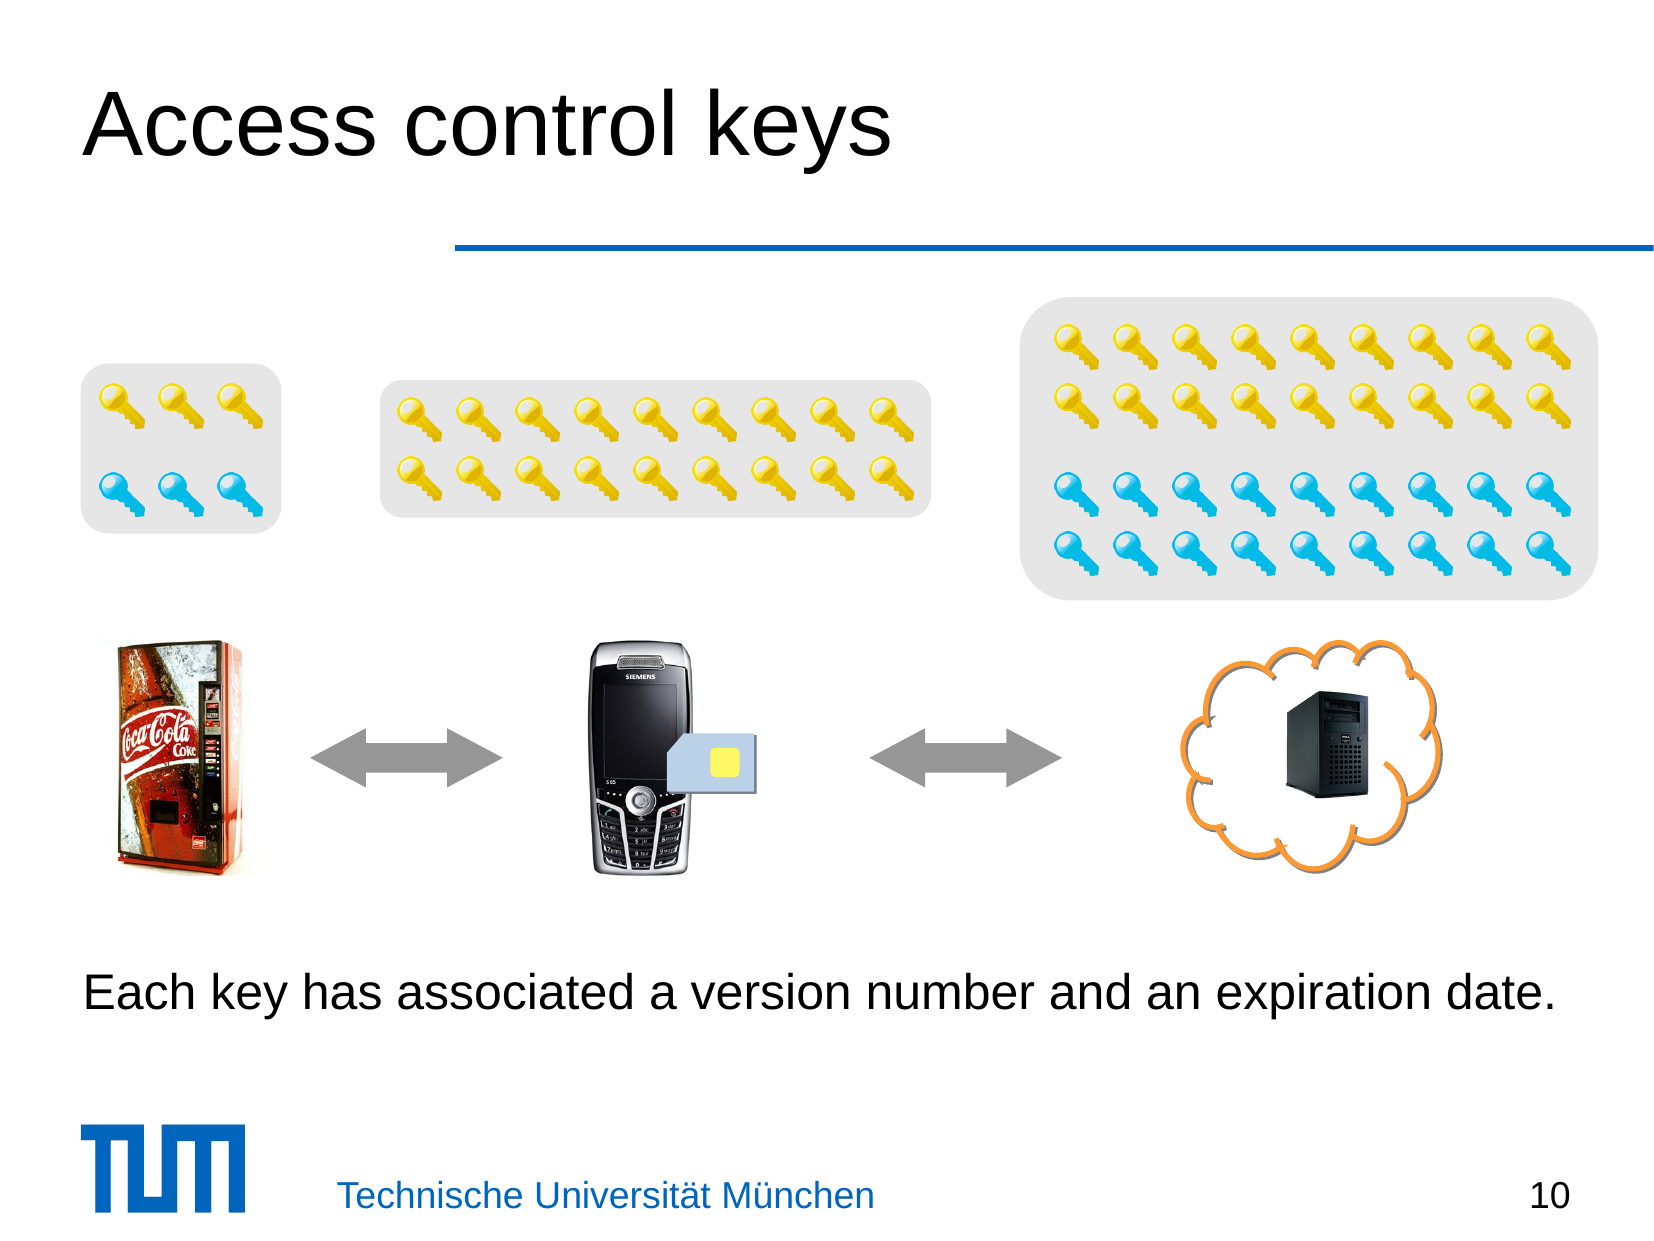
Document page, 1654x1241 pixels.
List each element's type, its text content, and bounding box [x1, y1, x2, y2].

picture [177, 472, 204, 510]
picture [1427, 531, 1453, 569]
picture [1293, 534, 1314, 555]
picture [1526, 383, 1571, 429]
picture [1113, 324, 1158, 370]
picture [1290, 491, 1335, 517]
picture [1545, 472, 1571, 510]
picture [1467, 531, 1476, 541]
picture [1054, 324, 1099, 370]
picture [1172, 550, 1217, 576]
picture [1467, 383, 1512, 429]
picture [217, 472, 227, 482]
picture [1545, 531, 1571, 569]
picture [751, 397, 796, 442]
picture [1368, 531, 1394, 569]
picture [1073, 472, 1099, 510]
picture [1054, 550, 1099, 576]
picture [456, 456, 501, 501]
picture [1054, 531, 1063, 541]
picture [1231, 324, 1276, 370]
picture [1408, 472, 1417, 482]
picture [1526, 531, 1535, 541]
picture [1411, 475, 1432, 496]
picture [1250, 531, 1276, 569]
picture [633, 397, 678, 442]
picture [869, 397, 914, 442]
picture [1467, 491, 1512, 517]
picture [1470, 534, 1491, 555]
picture [1172, 383, 1217, 429]
text_box [80, 363, 282, 534]
picture [1113, 383, 1158, 429]
picture [1172, 491, 1217, 517]
picture [1529, 475, 1550, 496]
picture [80, 1124, 245, 1213]
picture [1526, 491, 1571, 517]
picture [1467, 472, 1476, 482]
picture [574, 397, 619, 442]
picture [1175, 534, 1196, 555]
picture [217, 491, 263, 517]
picture [1408, 324, 1453, 370]
picture [1113, 491, 1158, 517]
picture [1073, 531, 1099, 569]
picture [1349, 491, 1394, 517]
picture [556, 639, 722, 876]
picture [1408, 383, 1453, 429]
picture [1057, 475, 1078, 496]
picture [161, 475, 182, 496]
picture [1113, 472, 1122, 482]
picture [1526, 550, 1571, 576]
picture [1352, 534, 1373, 555]
picture [692, 397, 737, 442]
picture [810, 397, 855, 442]
picture [1352, 475, 1373, 496]
picture [1231, 531, 1240, 541]
picture [102, 475, 123, 496]
picture [1349, 324, 1394, 370]
picture [1179, 639, 1446, 876]
picture [1411, 534, 1432, 555]
picture [99, 383, 145, 429]
picture [1191, 472, 1217, 510]
picture [1526, 472, 1535, 482]
picture [158, 383, 204, 429]
picture [1470, 475, 1491, 496]
picture [1231, 383, 1276, 429]
picture [869, 456, 914, 501]
picture [1427, 472, 1453, 510]
text_box Each key has associated a version number and an expiration date. [82, 963, 1528, 1020]
picture [1054, 472, 1063, 482]
picture [1309, 472, 1335, 510]
picture [1113, 550, 1158, 576]
text_box [310, 728, 503, 788]
picture [1368, 472, 1394, 510]
picture [1408, 491, 1453, 517]
picture [1116, 475, 1137, 496]
picture [1349, 383, 1394, 429]
picture [1290, 550, 1335, 576]
picture [1132, 472, 1158, 510]
picture [1250, 472, 1276, 510]
picture [1172, 472, 1181, 482]
picture [1231, 550, 1276, 576]
picture [1234, 475, 1255, 496]
picture [810, 456, 855, 501]
picture [1054, 491, 1099, 517]
picture [1290, 383, 1335, 429]
picture [1057, 534, 1078, 555]
picture [692, 456, 737, 501]
picture [99, 639, 263, 876]
picture [220, 475, 241, 496]
picture [1290, 472, 1299, 482]
picture [633, 456, 678, 501]
picture [397, 456, 442, 501]
picture [456, 397, 501, 442]
picture [236, 472, 263, 510]
picture [515, 397, 560, 442]
picture [515, 456, 560, 501]
picture [1290, 324, 1335, 370]
picture [1175, 475, 1196, 496]
picture [574, 456, 619, 501]
picture [1132, 531, 1158, 569]
picture [1172, 531, 1181, 541]
picture [1529, 534, 1550, 555]
picture [1191, 531, 1217, 569]
picture [1113, 531, 1122, 541]
picture [751, 456, 796, 501]
picture [1486, 531, 1512, 569]
picture [1054, 383, 1099, 429]
text_box [666, 733, 755, 792]
picture [1408, 550, 1453, 576]
picture [1231, 491, 1276, 517]
picture [1526, 324, 1571, 370]
text_box [379, 379, 932, 518]
picture [1293, 475, 1314, 496]
picture [158, 472, 168, 482]
picture [1231, 472, 1240, 482]
picture [118, 472, 145, 510]
picture [1349, 531, 1358, 541]
picture [1408, 531, 1417, 541]
picture [1467, 324, 1512, 370]
picture [1486, 472, 1512, 510]
picture [217, 383, 263, 429]
picture [99, 472, 109, 482]
title Access control keys [82, 19, 1571, 228]
picture [158, 491, 204, 517]
picture [1234, 534, 1255, 555]
picture [1349, 550, 1394, 576]
text_box [869, 728, 1063, 788]
picture [1349, 472, 1358, 482]
picture [1290, 531, 1299, 541]
picture [99, 491, 145, 517]
picture [1309, 531, 1335, 569]
picture [1467, 550, 1512, 576]
text_box [1019, 297, 1599, 601]
picture [397, 397, 442, 442]
picture [1116, 534, 1137, 555]
picture [1172, 324, 1217, 370]
